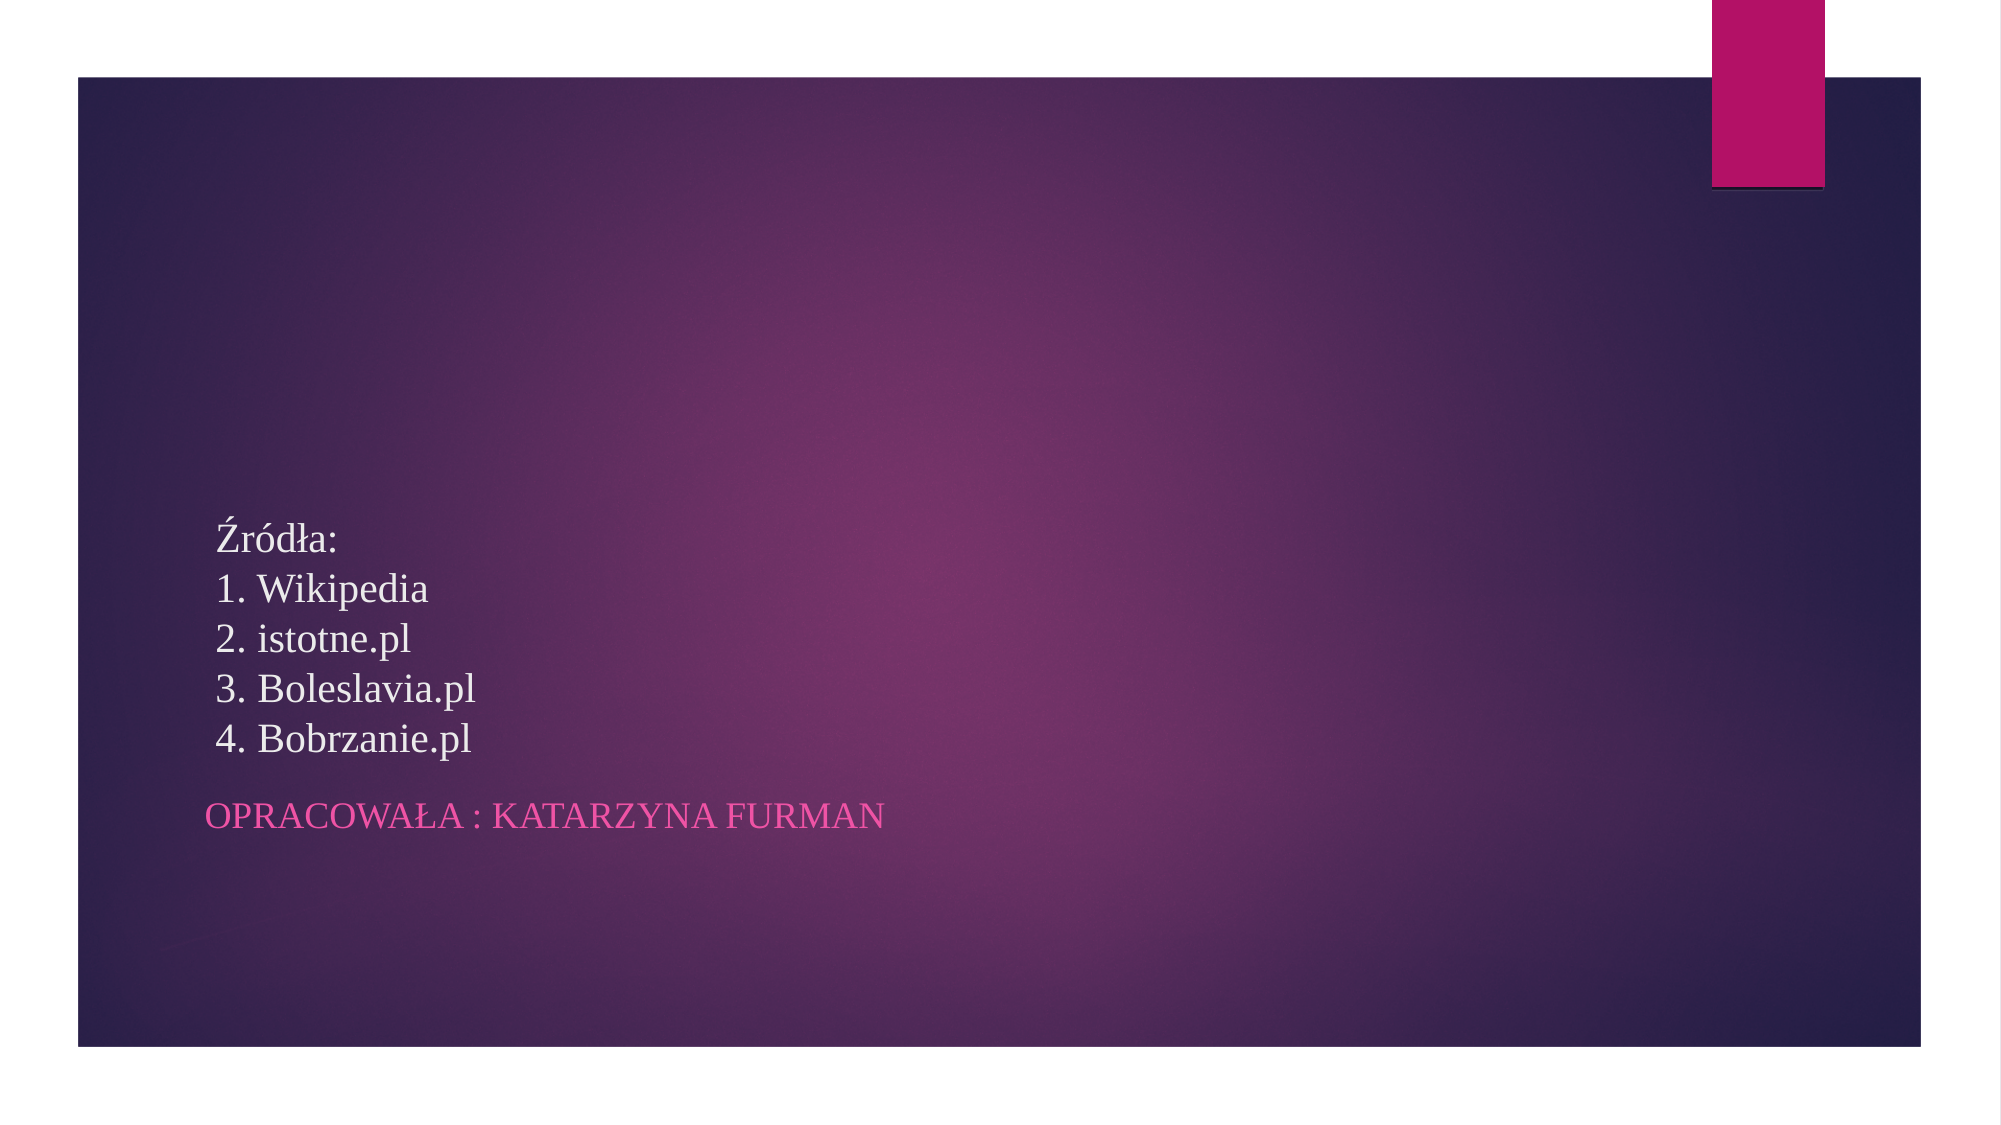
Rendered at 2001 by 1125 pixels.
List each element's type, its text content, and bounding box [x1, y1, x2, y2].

title Źródła: 1. Wikipedia 2. istotne.pl 3. Boleslavia.pl 4. Bobrzanie.pl [200, 503, 1649, 645]
subtitle Opracowała : Katarzyna Furman [189, 783, 1638, 926]
